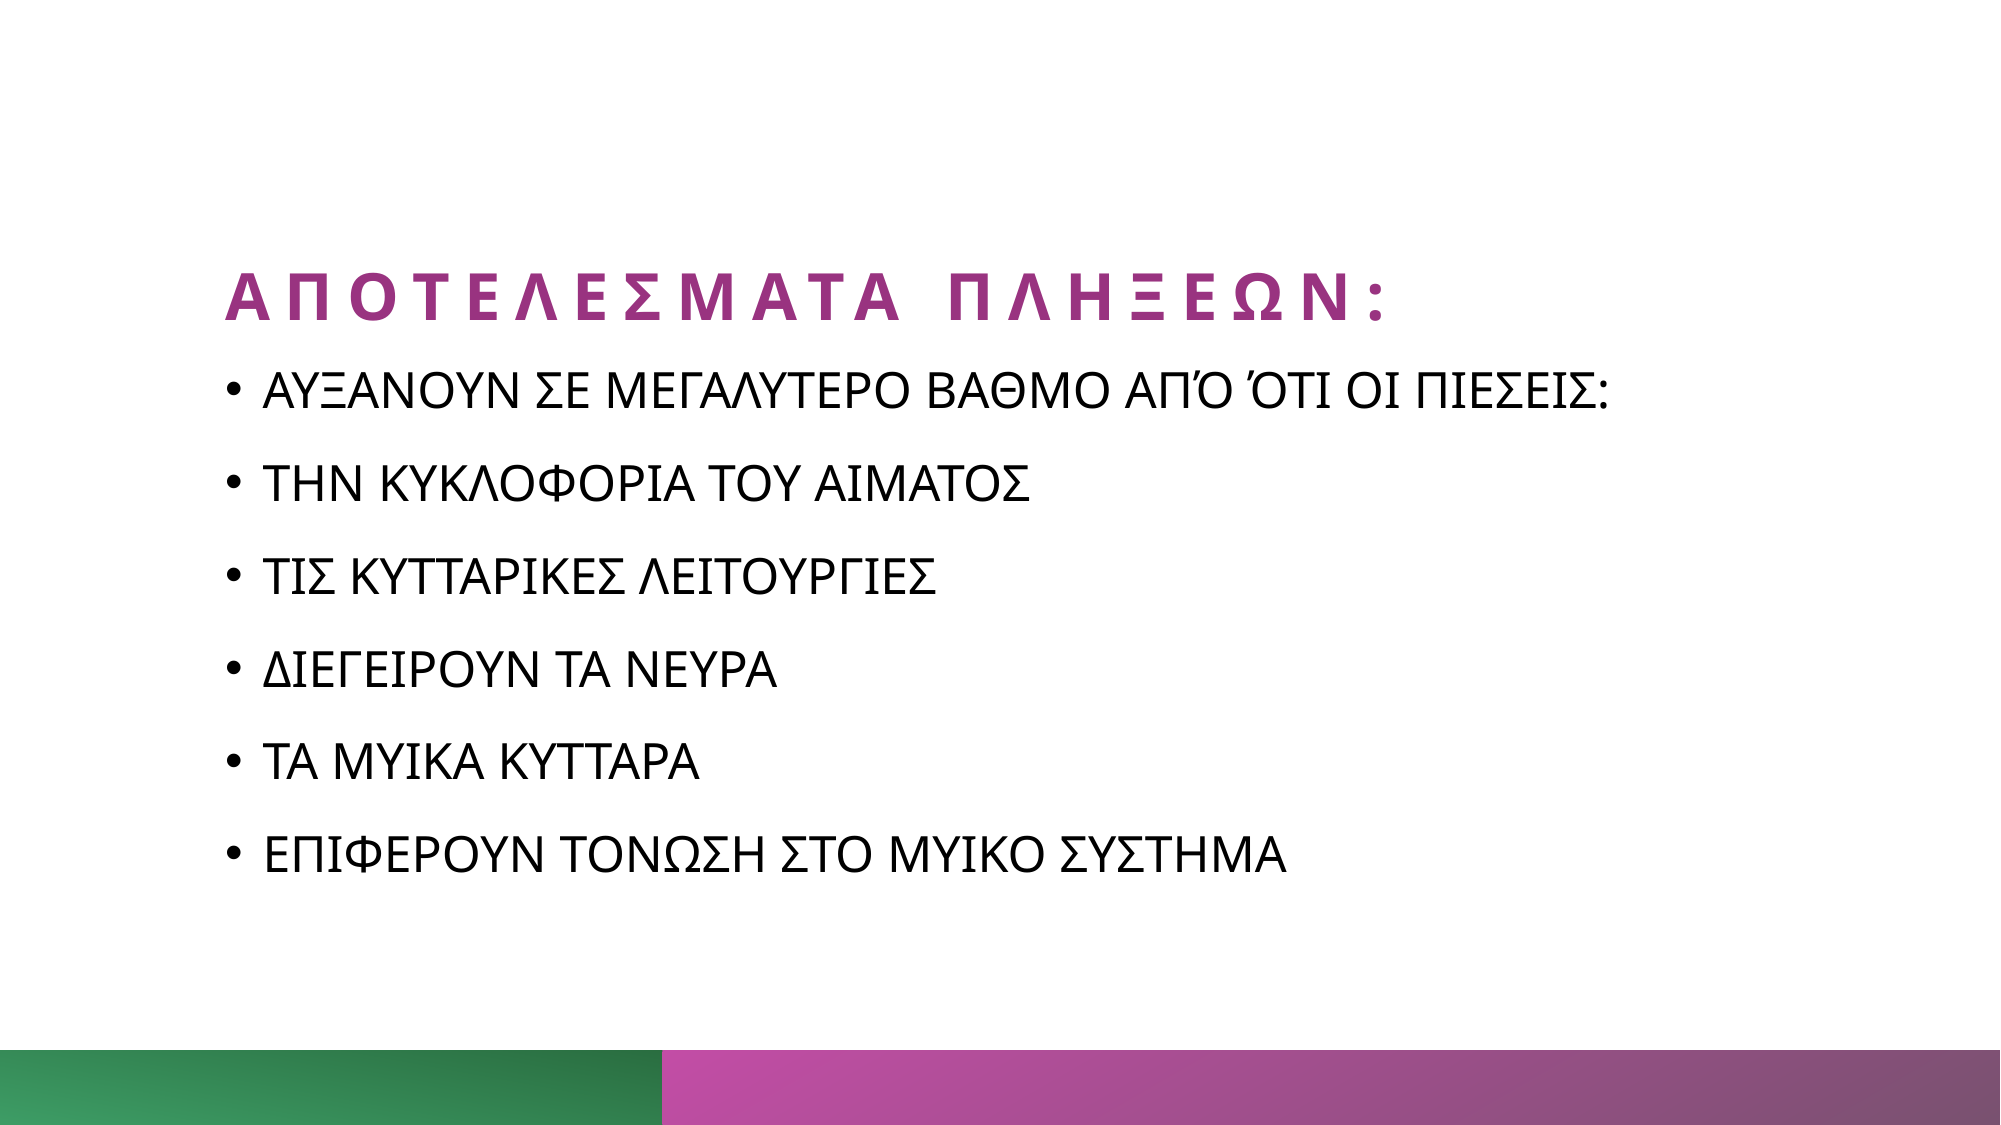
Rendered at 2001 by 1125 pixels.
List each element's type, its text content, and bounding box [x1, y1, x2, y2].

title ΑΠΟΤΕΛΕΣΜΑΤΑ ΠΛΗΞΕΩΝ: [225, 193, 1467, 334]
list ΑΥΞΑΝΟΥΝ ΣΕ ΜΕΓΑΛΥΤΕΡΟ ΒΑΘΜΟ ΑΠΌ ΌΤΙ ΟΙ ΠΙΕΣΕΙΣ: ΤΗΝ ΚΥΚΛΟΦΟΡΙΑ ΤΟΥ ΑΙΜΑΤΟΣ ΤΙΣ ΚΥΤΤΑΡΙΚΕΣ ΛΕΙΤΟΥΡΓΙΕΣ ΔΙΕΓΕΙΡΟΥΝ ΤΑ ΝΕΥΡΑ ΤΑ ΜΥΙΚΑ ΚΥΤΤΑΡΑ ΕΠΙΦΕΡΟΥΝ ΤΟΝΩΣΗ ΣΤΟ ΜΥΙΚΟ ΣΥΣΤΗΜΑ [225, 346, 1906, 996]
